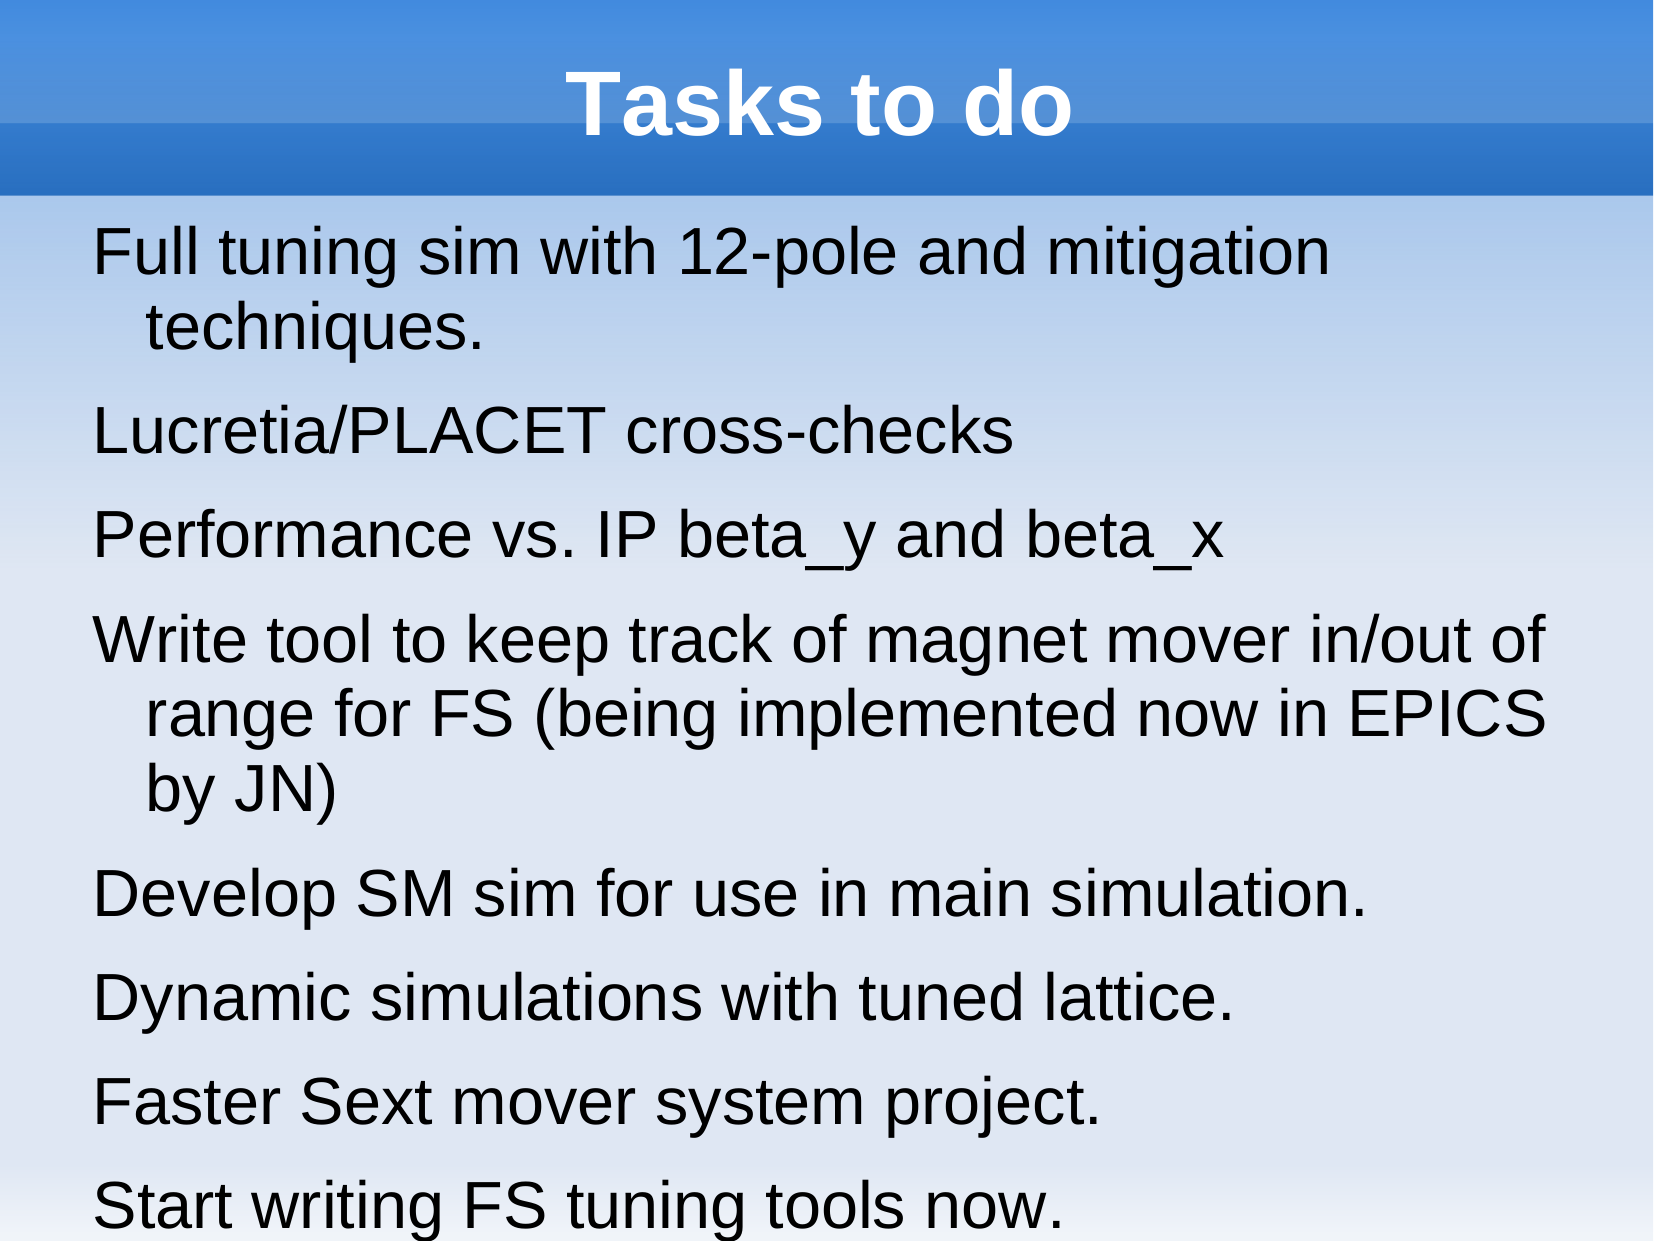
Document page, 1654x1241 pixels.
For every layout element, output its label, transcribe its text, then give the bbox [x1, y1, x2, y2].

picture [0, 0, 1654, 1241]
title Tasks to do [76, 0, 1565, 208]
list Full tuning sim with 12-pole and mitigation techniques. Lucretia/PLACET cross-checks Performance vs. IP beta_y and beta_x Write tool to keep track of magnet mover in/out of range for FS (being implemented now in EPICS by JN) Develop SM sim for use in main simulation. Dynamic simulations with tuned lattice. Faster Sext mover system project. Start writing FS tuning tools now. [75, 214, 1563, 1241]
